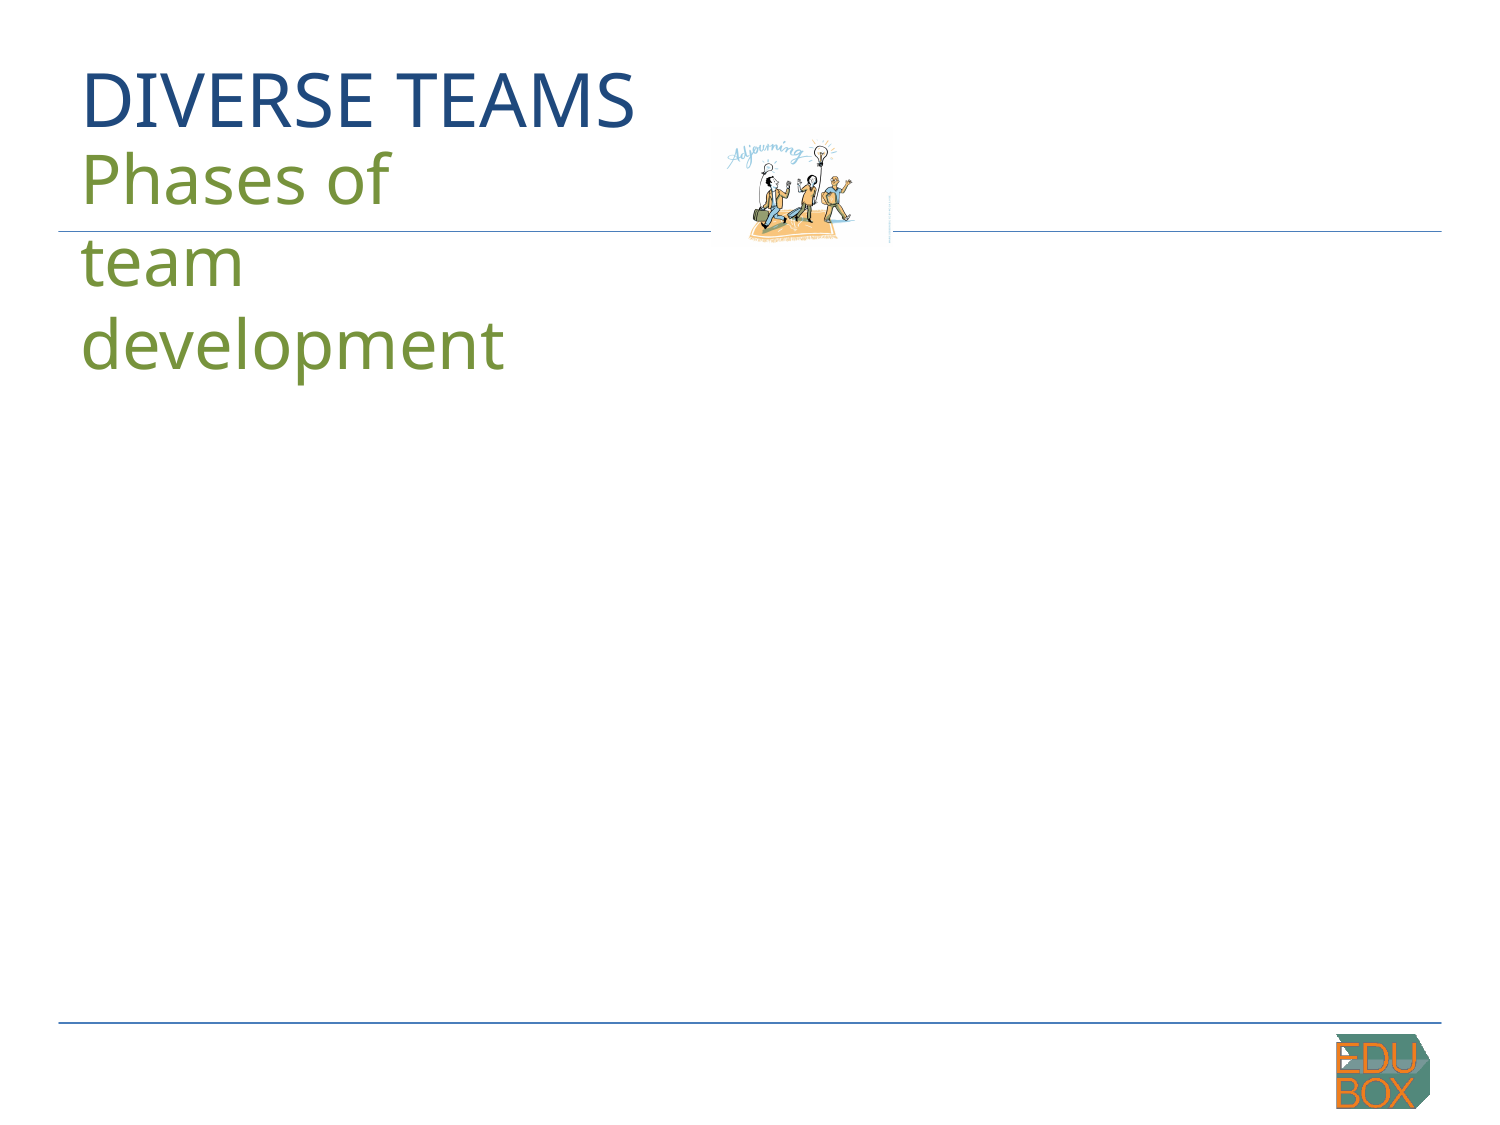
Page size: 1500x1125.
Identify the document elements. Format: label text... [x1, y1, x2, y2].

picture [1328, 1028, 1437, 1114]
list Phases of team development [64, 127, 742, 247]
picture [742, 127, 861, 247]
list Phases of team development [861, 127, 1040, 247]
picture [177, 255, 1323, 1005]
title DIVERSE TEAMS [64, 42, 1471, 153]
